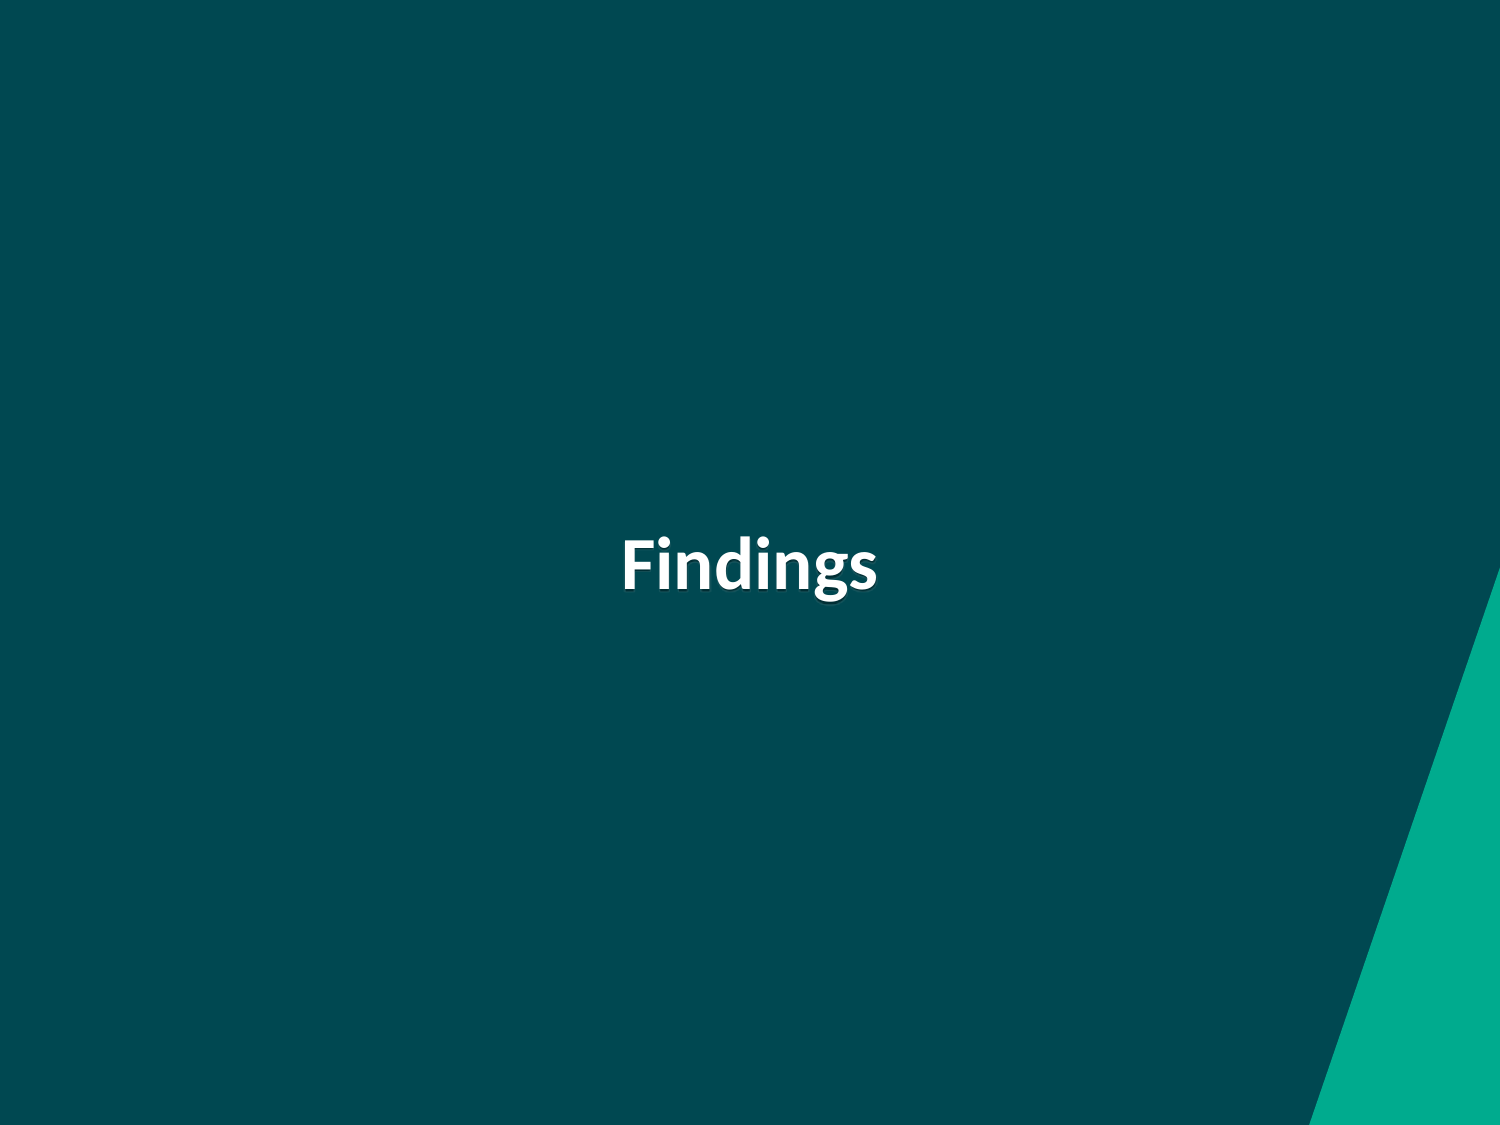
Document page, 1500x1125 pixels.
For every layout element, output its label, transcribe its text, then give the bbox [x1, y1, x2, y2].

title Findings [185, 501, 1315, 624]
